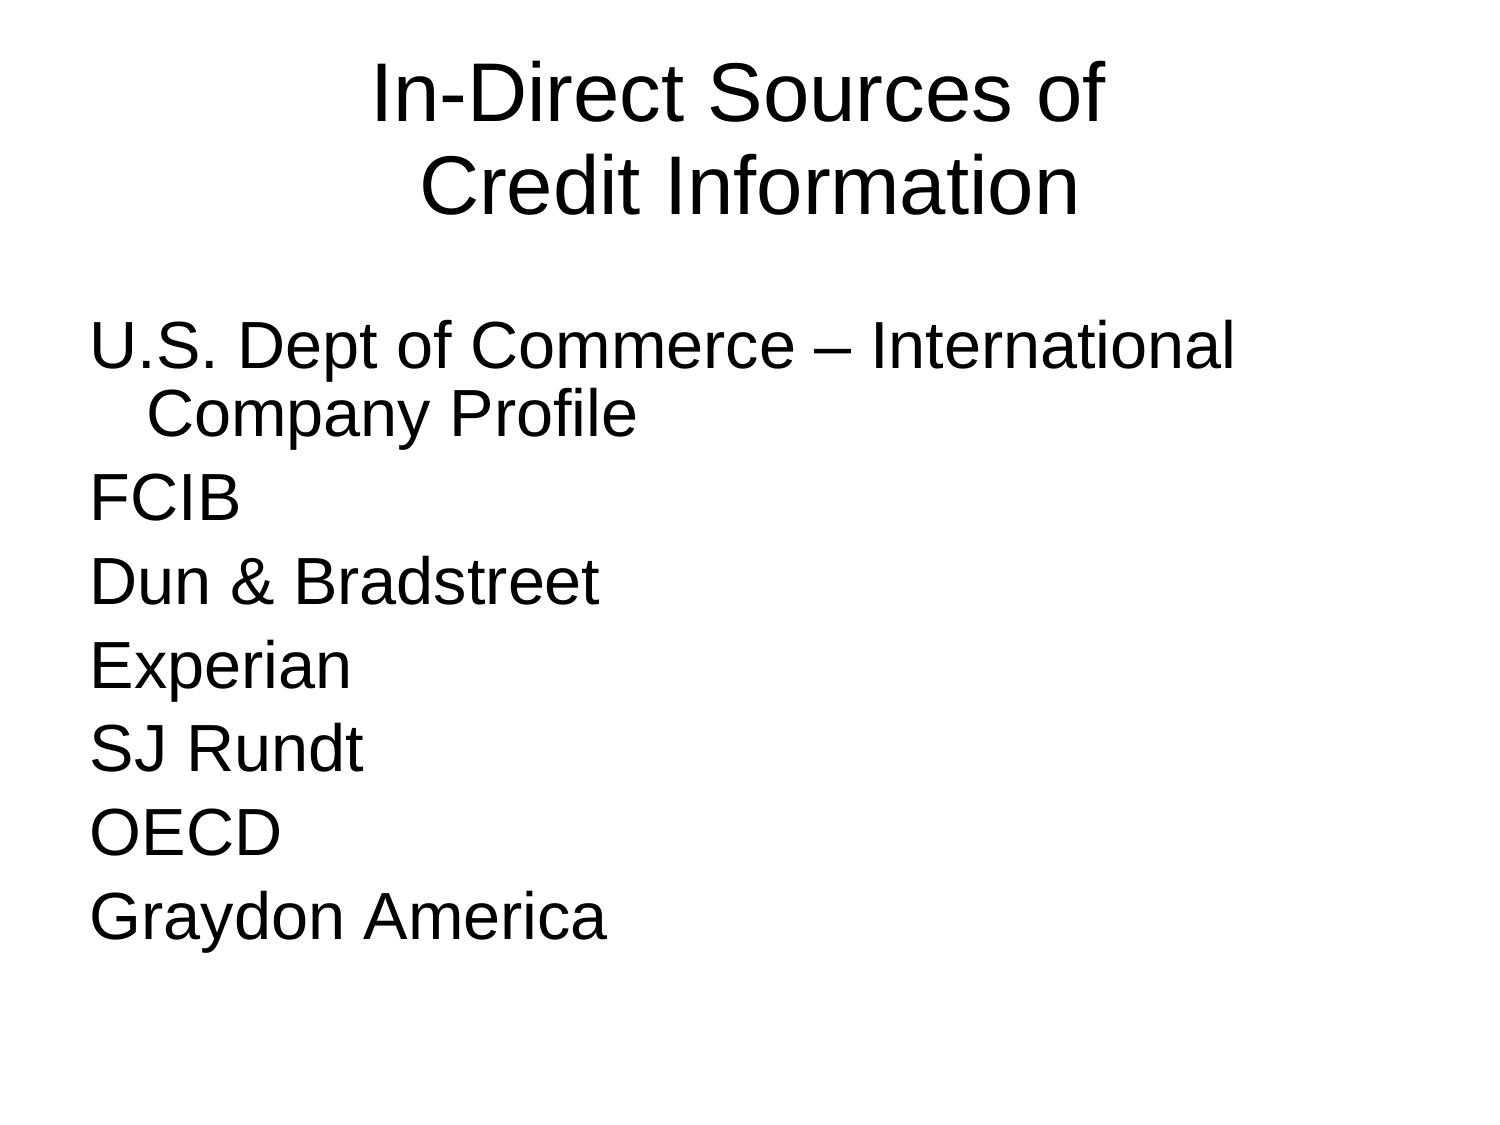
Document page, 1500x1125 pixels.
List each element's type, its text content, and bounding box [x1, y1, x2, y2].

title In-Direct Sources of Credit Information [75, 31, 1426, 247]
list U.S. Dept of Commerce – International Company Profile FCIB Dun & Bradstreet Experian SJ Rundt OECD Graydon America [75, 307, 1426, 1051]
